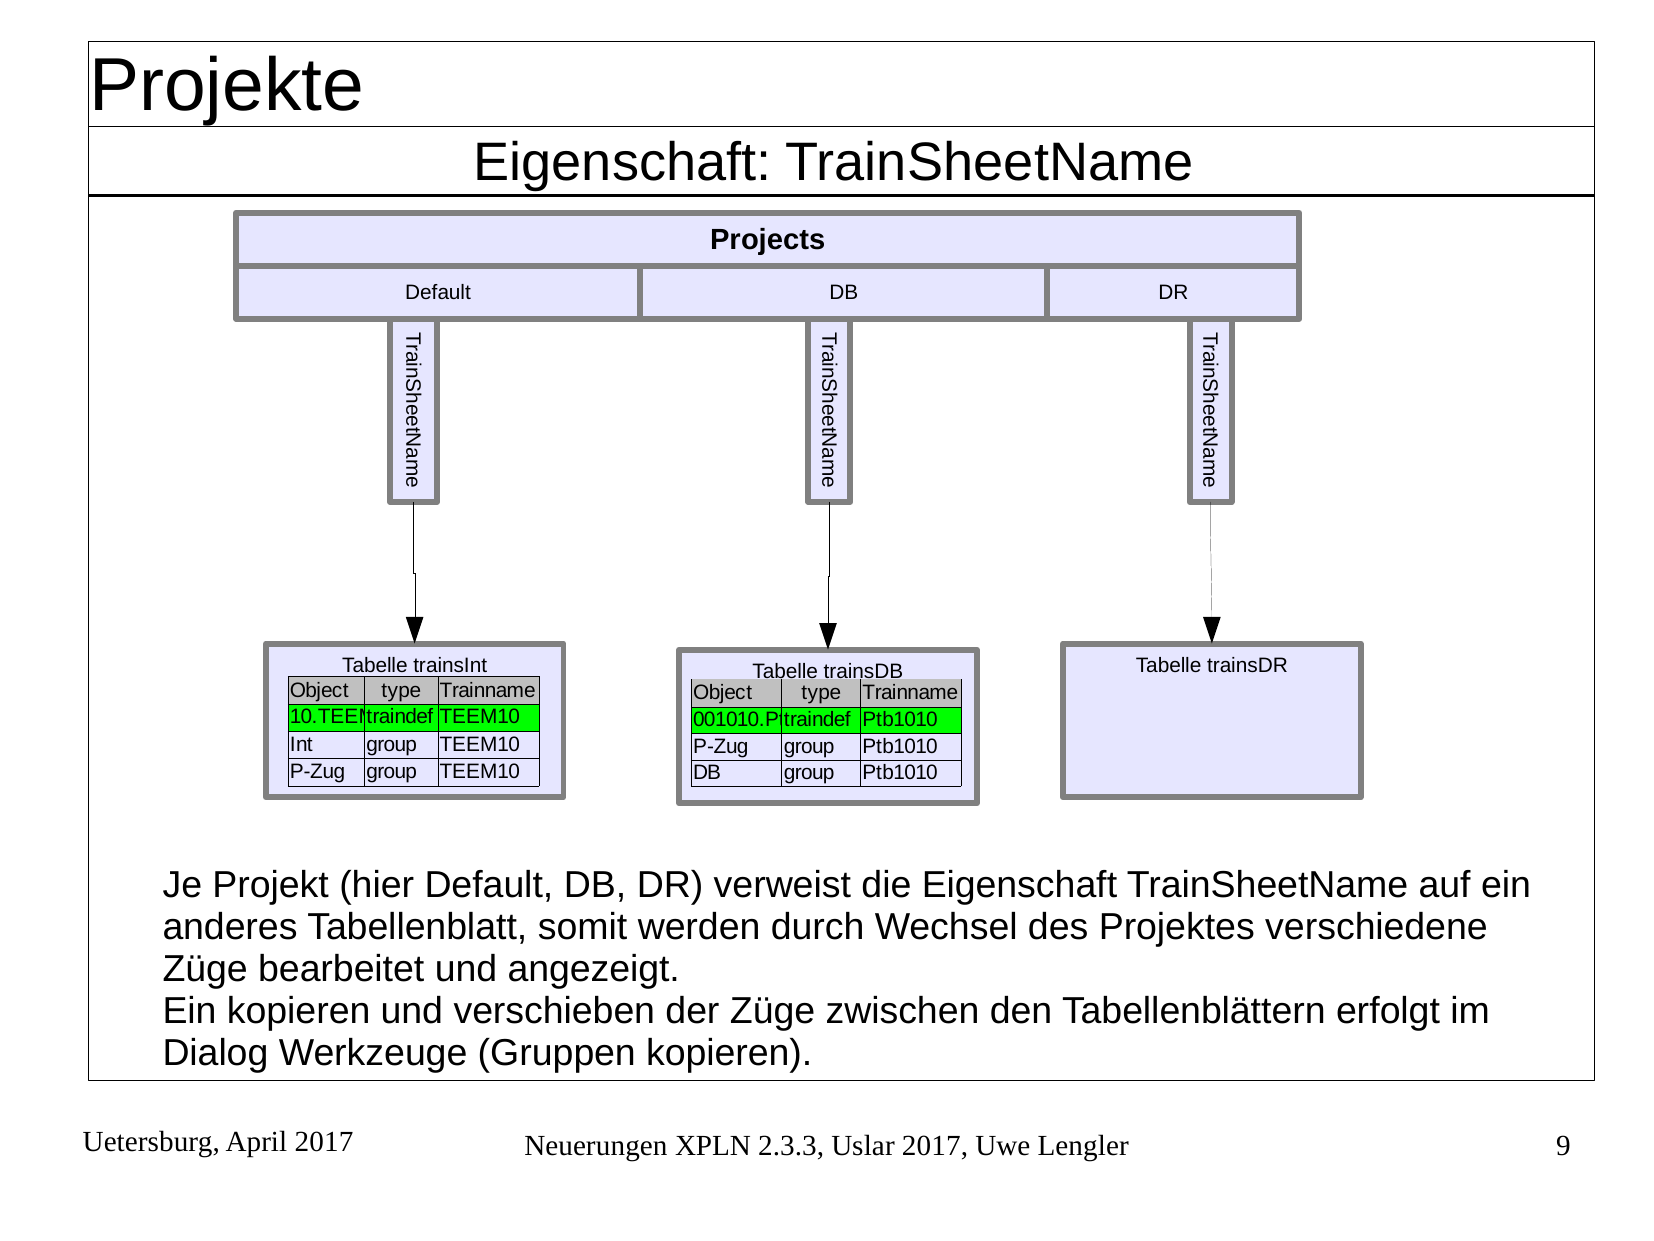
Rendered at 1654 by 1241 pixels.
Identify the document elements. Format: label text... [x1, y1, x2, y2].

text_box TrainSheetName [389, 318, 438, 503]
text_box Tabelle trainsInt [265, 643, 564, 798]
text_box Default [236, 265, 639, 319]
text_box TrainSheetName [1189, 319, 1232, 502]
title Projekte [88, 41, 1595, 126]
text_box Projects [236, 212, 1300, 265]
text_box DB [639, 265, 1047, 319]
title Eigenschaft: TrainSheetName [88, 126, 1595, 194]
text_box Tabelle trainsDR [1062, 643, 1361, 798]
text_box Je Projekt (hier Default, DB, DR) verweist die Eigenschaft TrainSheetName auf ein anderes Tabellenblatt, somit werden durch Wechsel des Projektes verschiedene Züge bearbeitet und angezeigt. Ein kopieren und verschieben der Züge zwischen den Tabellenblättern erfolgt im Dialog Werkzeuge (Gruppen kopieren). [147, 856, 1565, 1082]
chart [287, 676, 542, 788]
text_box TrainSheetName [808, 318, 851, 502]
text_box Tabelle trainsDB [679, 649, 977, 804]
chart [690, 679, 964, 789]
text_box DR [1047, 265, 1300, 319]
